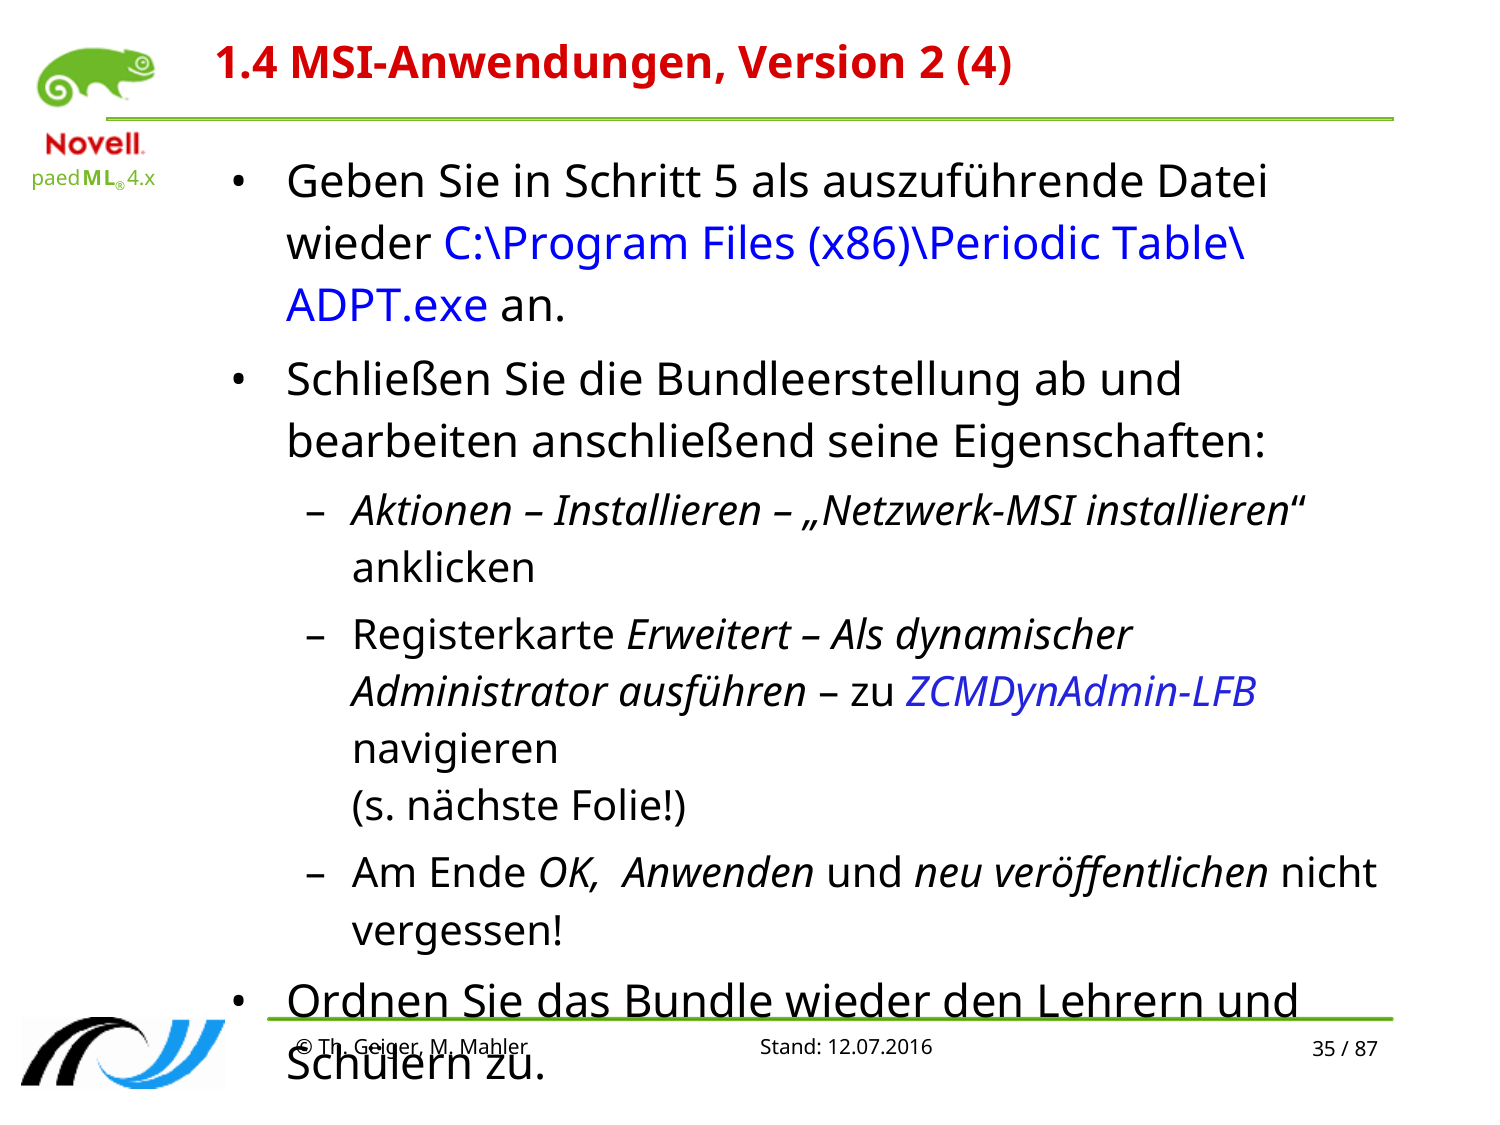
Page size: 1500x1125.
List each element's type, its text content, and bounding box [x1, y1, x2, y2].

picture [21, 1017, 225, 1089]
list Geben Sie in Schritt 5 als auszuführende Datei wieder C:\Program Files (x86)\Periodic Table\ADPT.exe an. Schließen Sie die Bundleerstellung ab und bearbeiten anschließend seine Eigenschaften: Aktionen – Installieren – „Netzwerk-MSI installieren“ anklicken Registerkarte Erweitert – Als dynamischer Administrator ausführen – zu ZCMDynAdmin-LFB navigieren (s. nächste Folie!) Am Ende OK, Anwenden und neu veröffentlichen nicht vergessen! Ordnen Sie das Bundle wieder den Lehrern und Schülern zu. [230, 149, 1388, 998]
picture [24, 32, 167, 175]
title 1.4 MSI-Anwendungen, Version 2 (4) [214, 16, 1393, 108]
